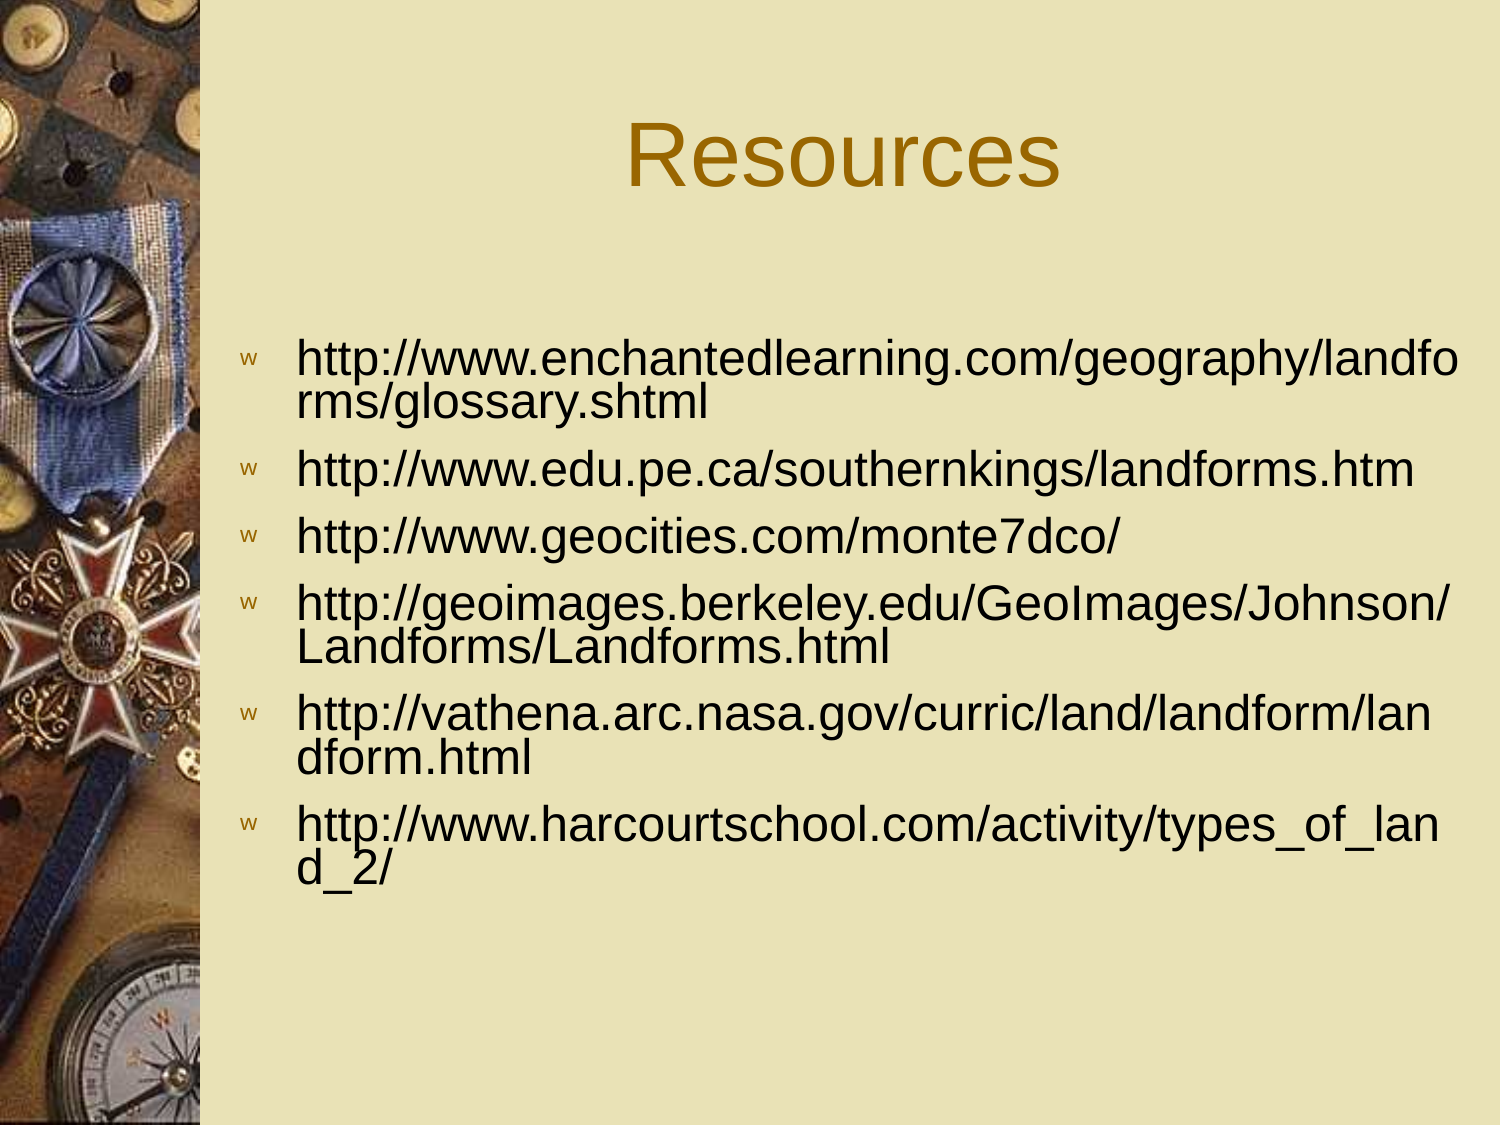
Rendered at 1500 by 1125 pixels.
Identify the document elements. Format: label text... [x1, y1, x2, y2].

title Resources [225, 87, 1463, 275]
list http://www.enchantedlearning.com/geography/landforms/glossary.shtml http://www.edu.pe.ca/southernkings/landforms.htm http://www.geocities.com/monte7dco/ http://geoimages.berkeley.edu/GeoImages/Johnson/Landforms/Landforms.html http://vathena.arc.nasa.gov/curric/land/landform/landform.html http://www.harcourtschool.com/activity/types_of_land_2/ [225, 324, 1475, 1000]
picture [0, 0, 200, 1125]
